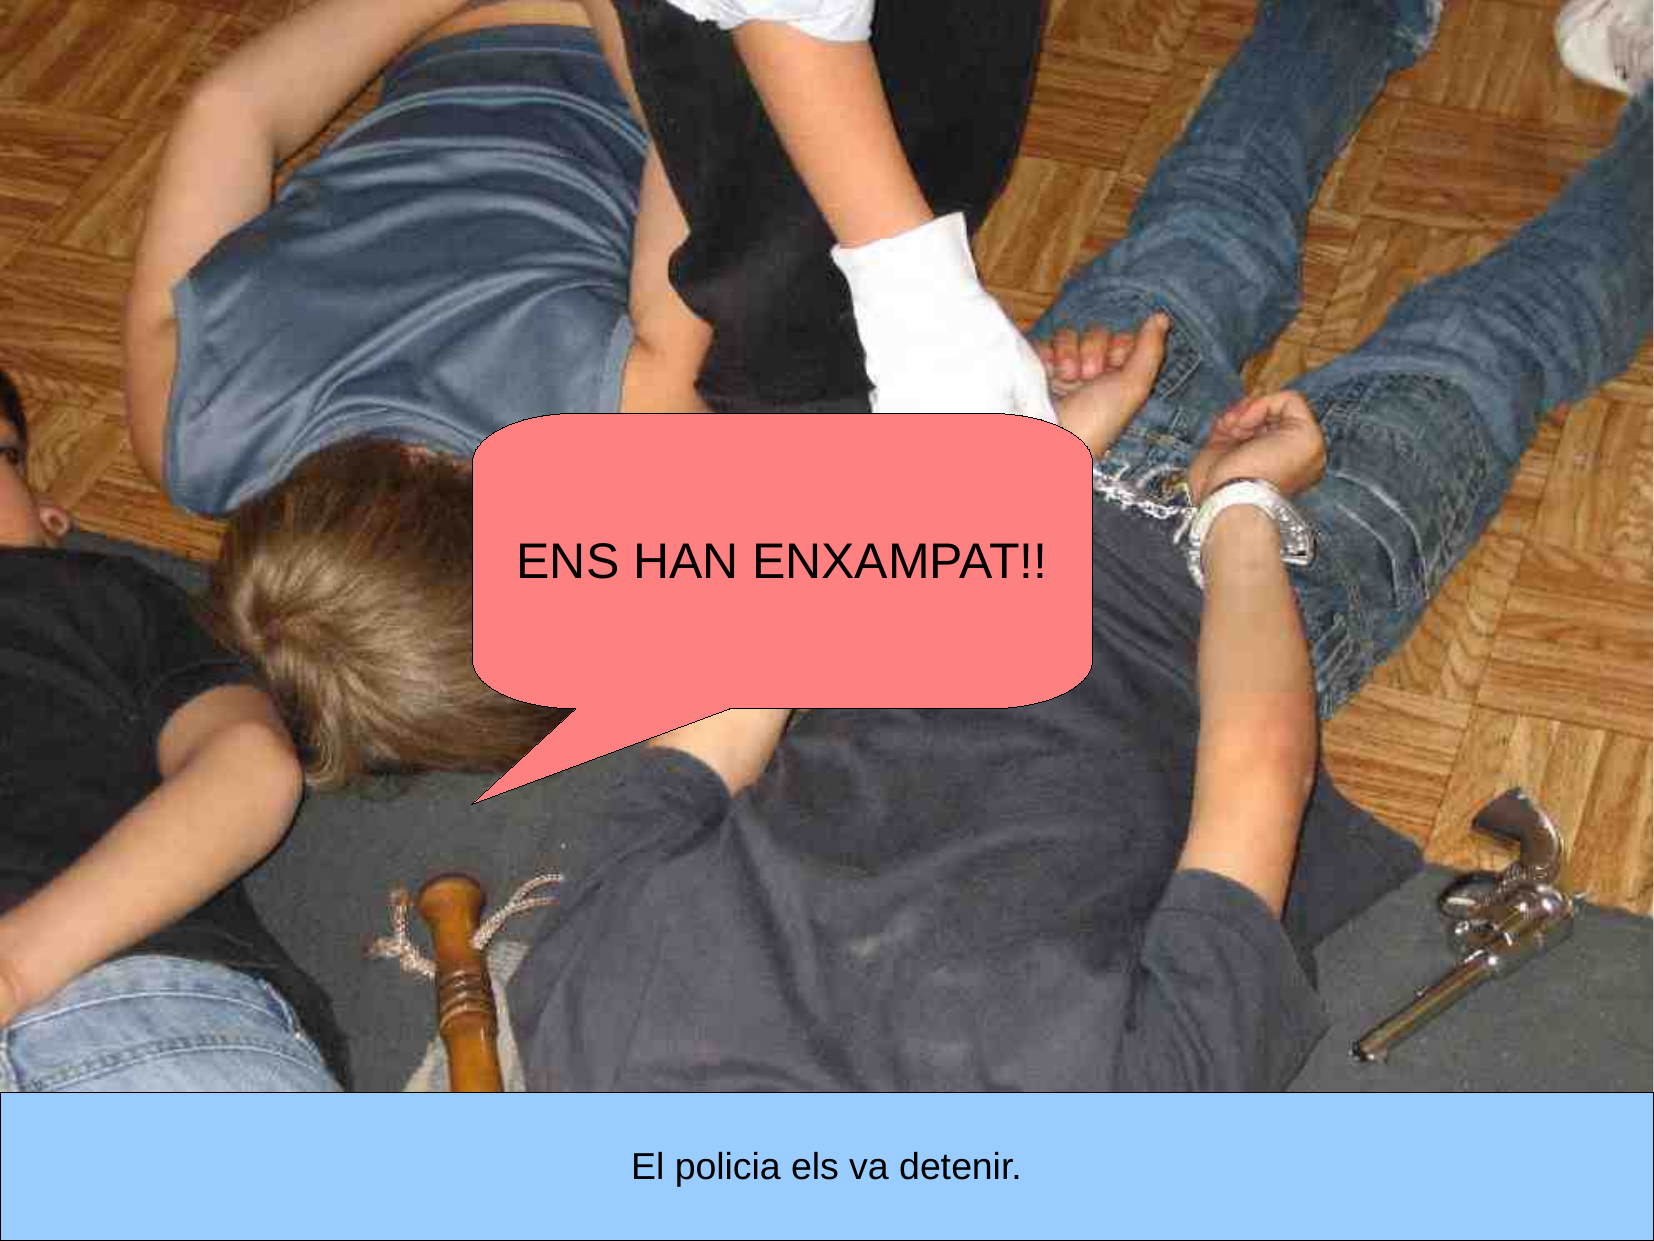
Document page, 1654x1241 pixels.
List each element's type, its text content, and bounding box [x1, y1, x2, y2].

text_box ENS HAN ENXAMPAT!! [471, 413, 1093, 805]
picture [0, 0, 1654, 1092]
text_box El policia els va detenir. [0, 1092, 1654, 1241]
